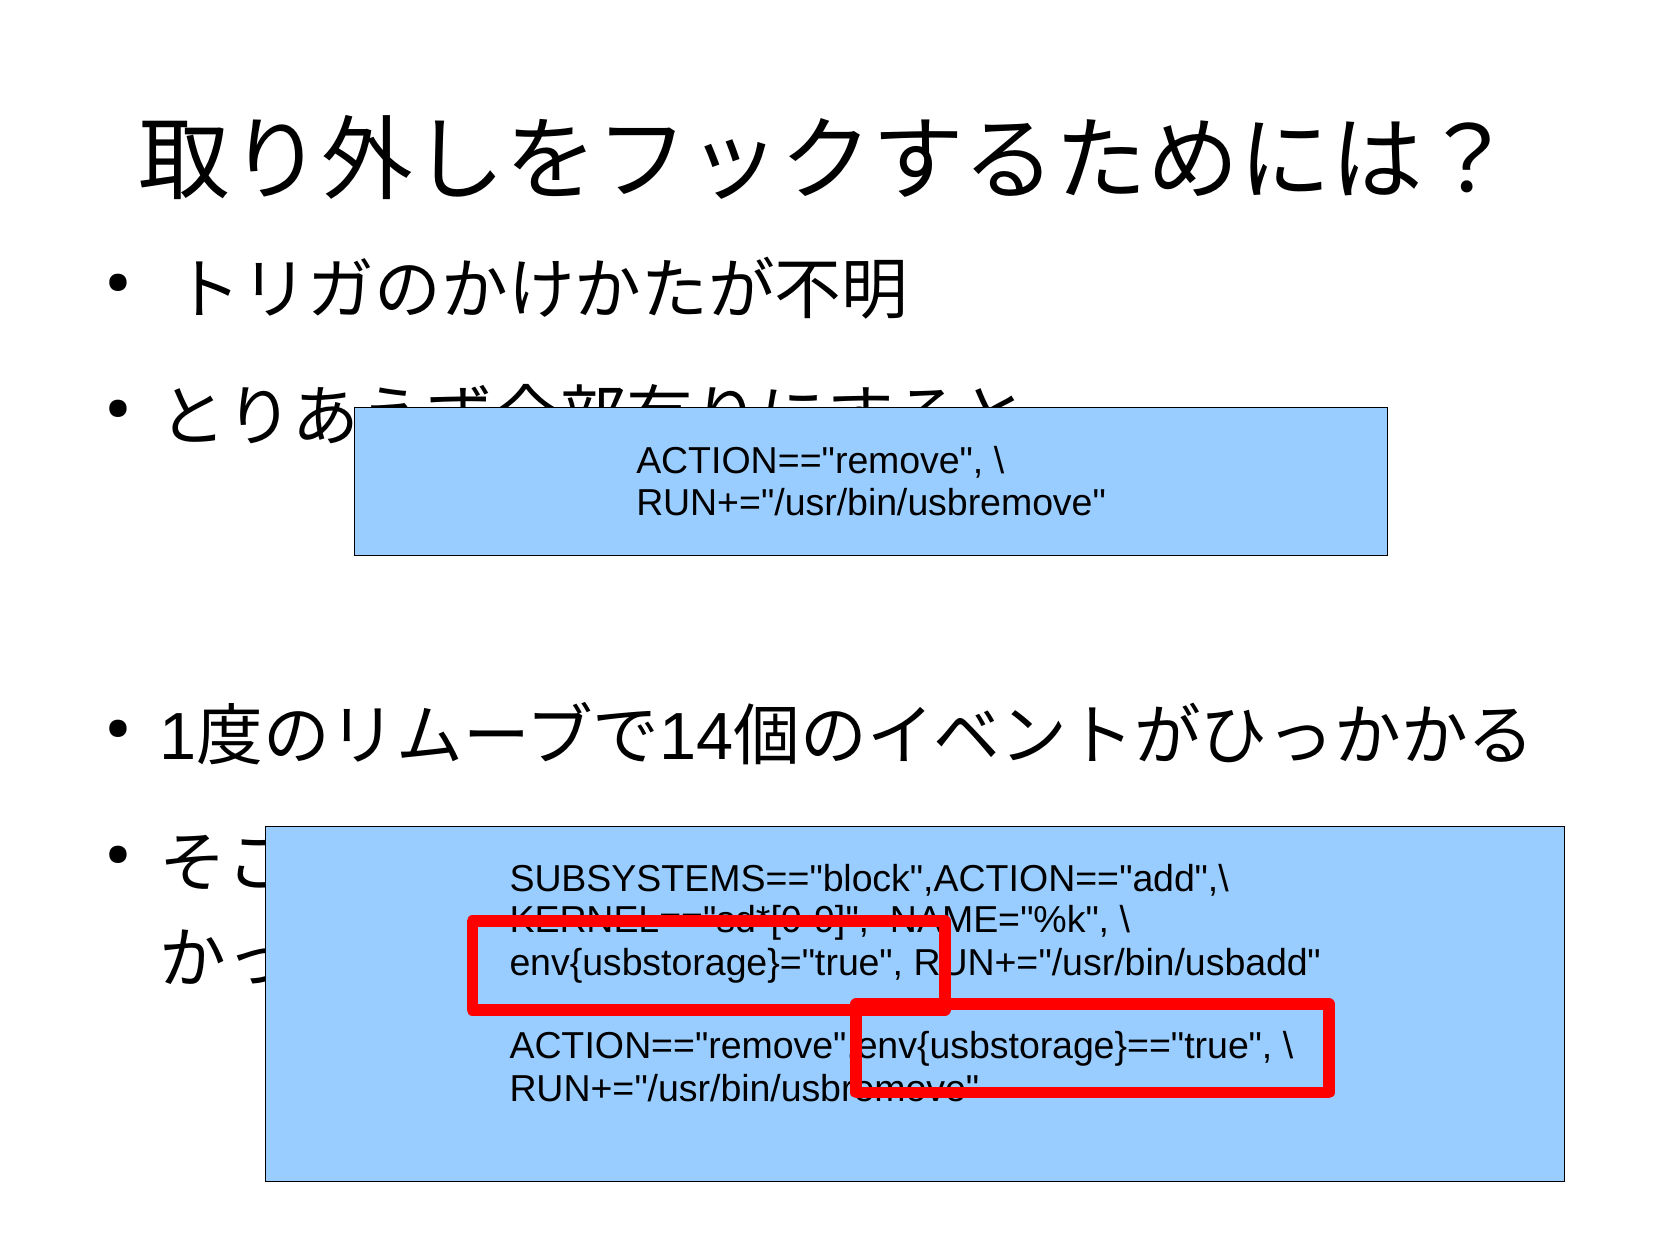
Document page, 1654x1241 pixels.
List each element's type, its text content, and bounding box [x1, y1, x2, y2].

list トリガのかけかたが不明 とりあえず全部有りにすると・・・ 1度のリムーブで14個のイベントがひっかかる そこでこのようにしたらうまくいくことがわかった。 [88, 236, 1577, 734]
title 取り外しをフックするためには？ [82, 56, 1571, 250]
text_box SUBSYSTEMS=="block",ACTION=="add",\ KERNEL=="sd*[0-9]", NAME="%k", \ env{usbstorage}="true", RUN+="/usr/bin/usbadd" ACTION=="remove",env{usbstorage}=="true", \ RUN+="/usr/bin/usbremove" [265, 826, 1565, 1182]
text_box [980, 752, 1654, 1020]
text_box ACTION=="remove", \ RUN+="/usr/bin/usbremove" [354, 407, 1388, 556]
